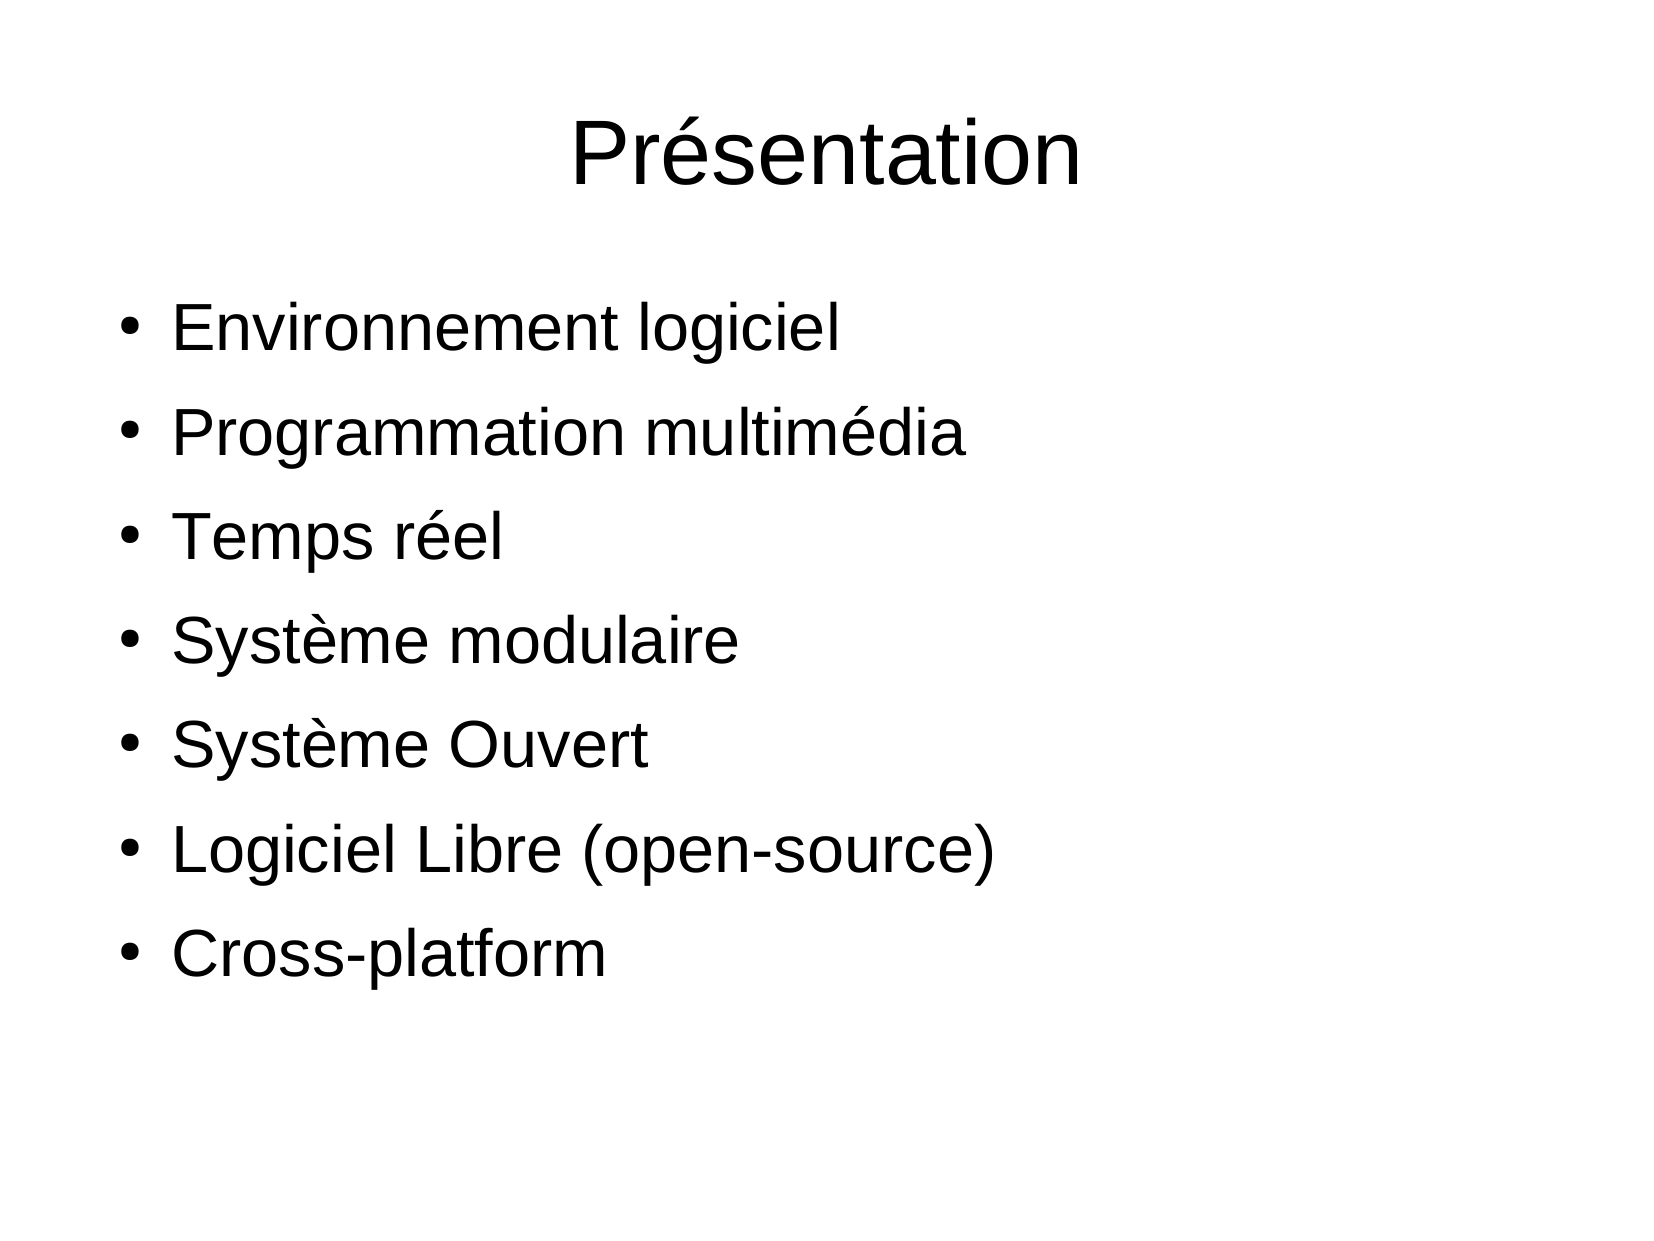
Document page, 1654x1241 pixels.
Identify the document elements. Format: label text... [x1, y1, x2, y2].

title Présentation [82, 49, 1571, 257]
list Environnement logiciel Programmation multimédia Temps réel Système modulaire Système Ouvert Logiciel Libre (open-source) Cross-platform [82, 290, 1571, 1109]
